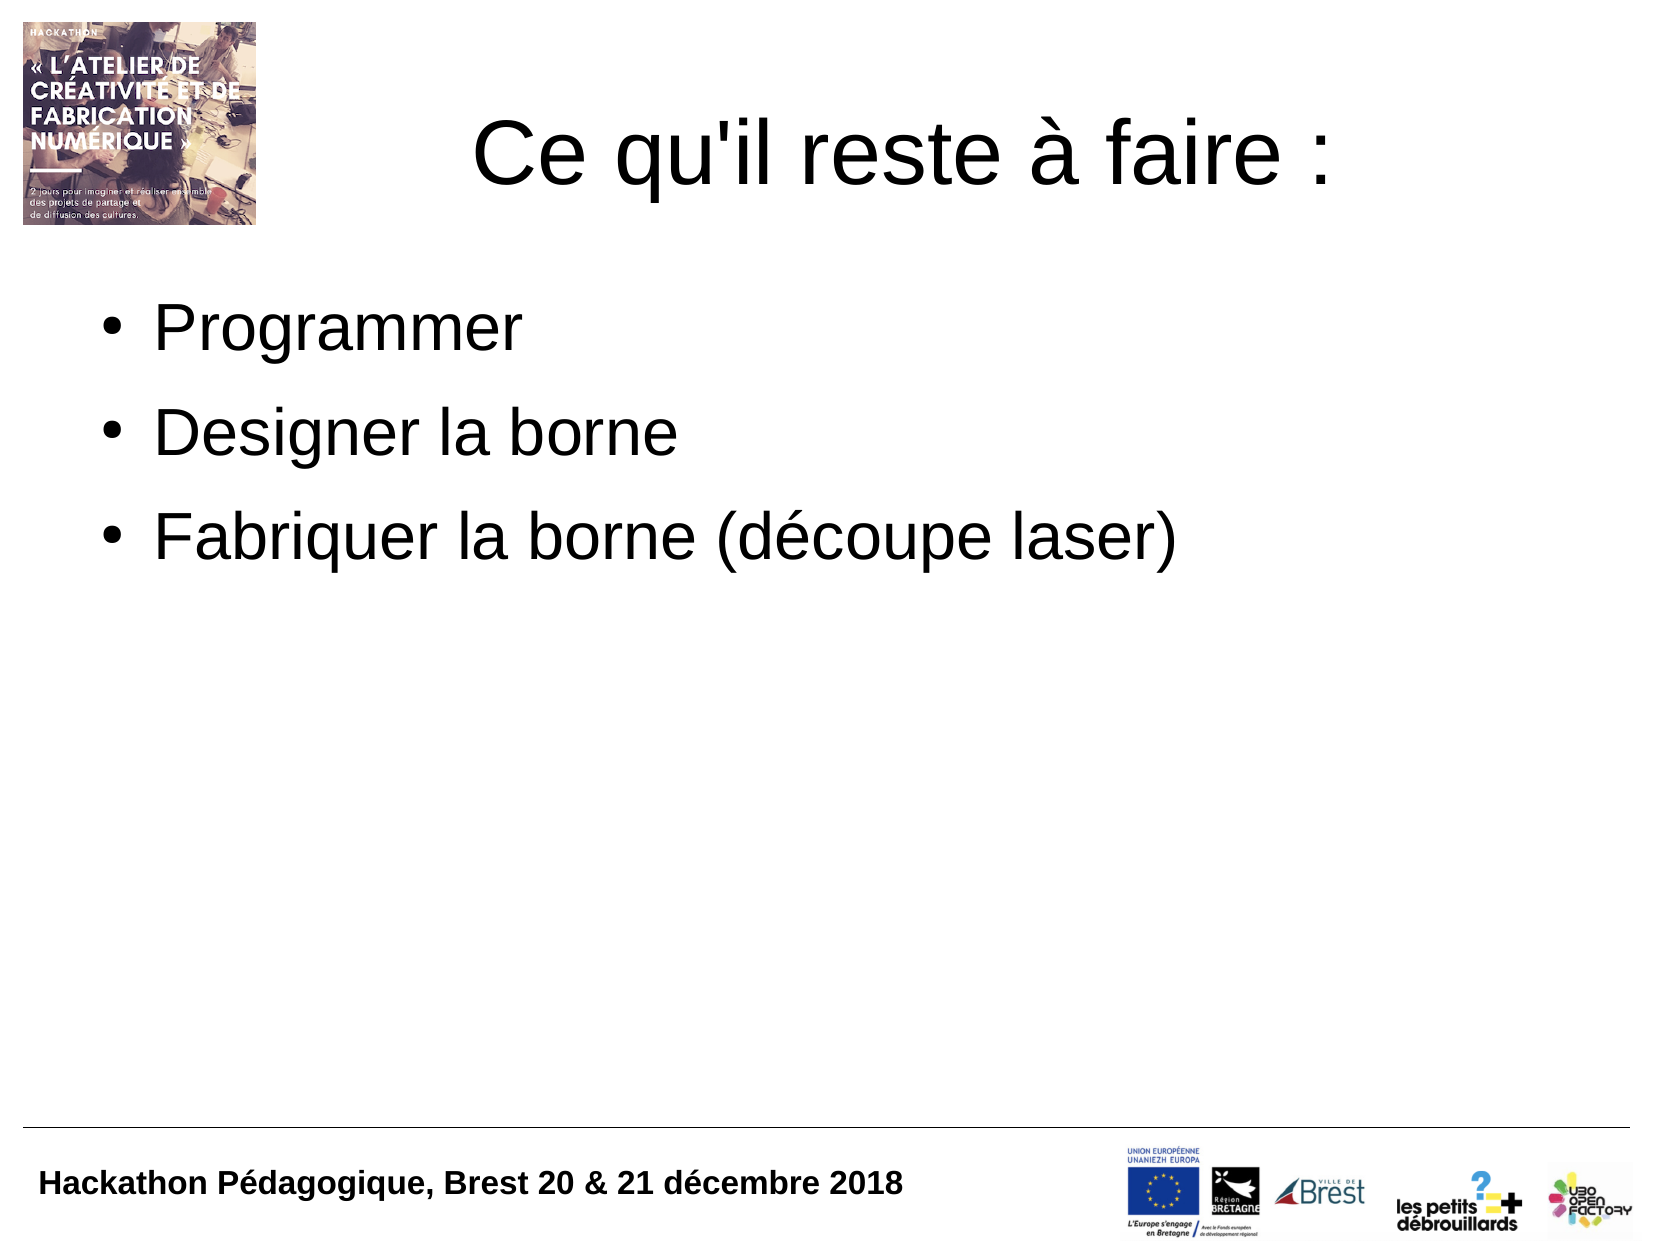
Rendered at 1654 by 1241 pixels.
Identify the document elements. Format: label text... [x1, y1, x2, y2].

picture [23, 22, 256, 225]
title Ce qu'il reste à faire : [236, 49, 1571, 257]
list Programmer Designer la borne Fabriquer la borne (découpe laser) [82, 290, 1571, 1109]
picture [1120, 1137, 1642, 1241]
text_box Hackathon Pédagogique, Brest 20 & 21 décembre 2018 [23, 1157, 945, 1210]
